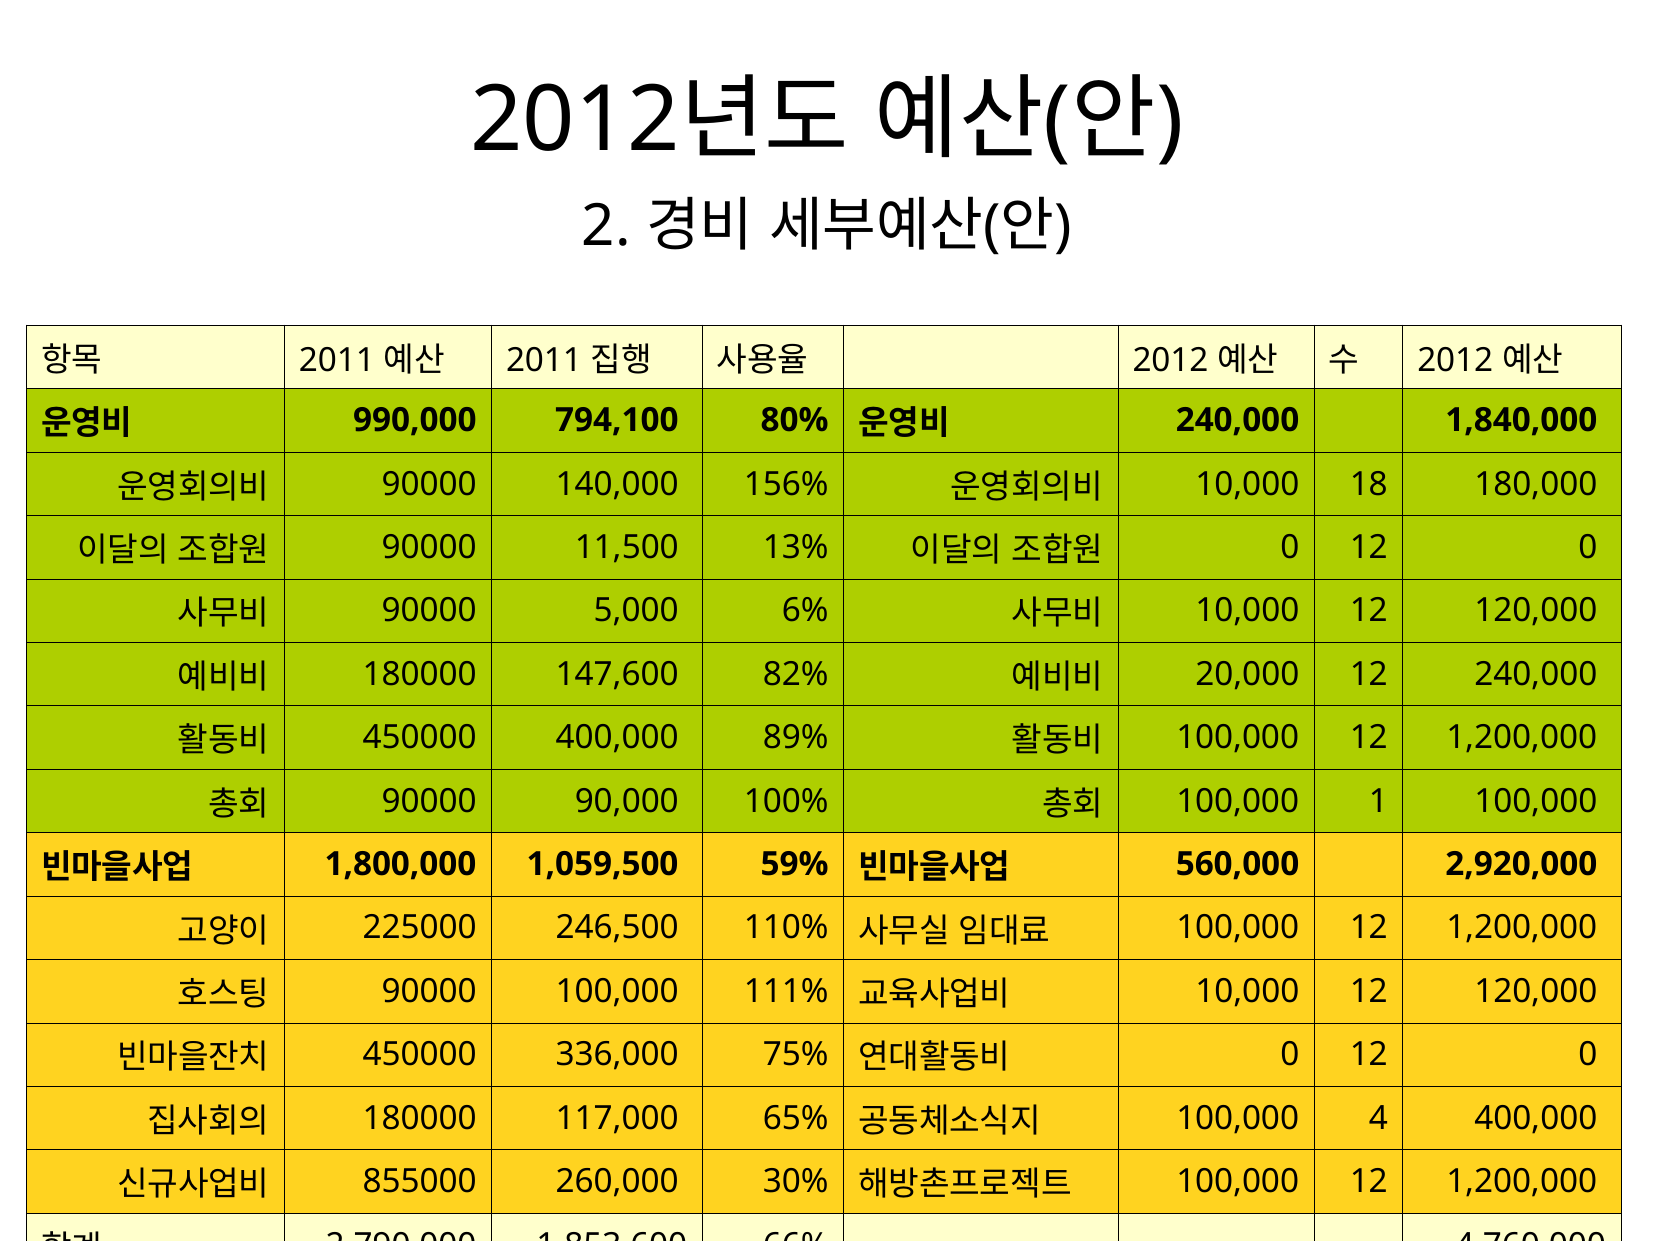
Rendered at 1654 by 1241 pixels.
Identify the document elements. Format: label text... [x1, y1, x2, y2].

table_header 2011 예산 [285, 326, 491, 388]
table_cell 90,000 [492, 770, 702, 832]
table_cell 1,059,500 [492, 833, 702, 896]
table_cell 이달의 조합원 [27, 516, 284, 579]
table_cell [1119, 1214, 1314, 1241]
table_cell 82% [703, 643, 843, 705]
table_header 수 [1315, 326, 1402, 388]
table_header 2012 예산 [1403, 326, 1621, 388]
table_cell 75% [703, 1024, 843, 1086]
table_cell 12 [1315, 1150, 1402, 1213]
table_cell 0 [1119, 1024, 1314, 1086]
table_header [844, 326, 1118, 388]
table_cell 100,000 [1119, 1150, 1314, 1213]
table_cell 4 [1315, 1087, 1402, 1149]
table_cell 66% [703, 1214, 843, 1241]
table_cell 30% [703, 1150, 843, 1213]
table_cell 120,000 [1403, 960, 1621, 1023]
table_cell 225000 [285, 897, 491, 959]
table_cell 100,000 [1119, 1087, 1314, 1149]
table_cell 0 [1403, 516, 1621, 579]
table_cell 운영비 [27, 389, 284, 452]
table_cell 180000 [285, 1087, 491, 1149]
table_cell 빈마을사업 [844, 833, 1118, 896]
table_cell 총회 [844, 770, 1118, 832]
table_cell 사무실 임대료 [844, 897, 1118, 959]
table_cell 사무비 [844, 580, 1118, 642]
table_cell 180,000 [1403, 453, 1621, 515]
table_header 2011 집행 [492, 326, 702, 388]
table_cell 활동비 [27, 706, 284, 769]
table_cell 90000 [285, 960, 491, 1023]
table_cell 1,200,000 [1403, 897, 1621, 959]
table_header 2012 예산 [1119, 326, 1314, 388]
table_cell [1315, 389, 1402, 452]
table_cell 90000 [285, 770, 491, 832]
table_cell 117,000 [492, 1087, 702, 1149]
table_cell 0 [1403, 1024, 1621, 1086]
table_cell 0 [1119, 516, 1314, 579]
table_cell 빈마을사업 [27, 833, 284, 896]
table_cell 이달의 조합원 [844, 516, 1118, 579]
table_cell 990,000 [285, 389, 491, 452]
table_cell 140,000 [492, 453, 702, 515]
table_cell 예비비 [844, 643, 1118, 705]
table_cell 집사회의 [27, 1087, 284, 1149]
table_cell 450000 [285, 1024, 491, 1086]
table_cell 111% [703, 960, 843, 1023]
table_cell 사무비 [27, 580, 284, 642]
table_cell 90000 [285, 453, 491, 515]
table_cell 12 [1315, 580, 1402, 642]
table_cell 246,500 [492, 897, 702, 959]
table_cell 100,000 [1119, 706, 1314, 769]
table_cell 855000 [285, 1150, 491, 1213]
table_cell 10,000 [1119, 960, 1314, 1023]
table_cell 2,920,000 [1403, 833, 1621, 896]
table_cell 400,000 [1403, 1087, 1621, 1149]
table_cell 100% [703, 770, 843, 832]
table_cell 예비비 [27, 643, 284, 705]
table_cell 6% [703, 580, 843, 642]
table_cell 80% [703, 389, 843, 452]
table_cell 147,600 [492, 643, 702, 705]
table_cell 18 [1315, 453, 1402, 515]
table_cell 12 [1315, 643, 1402, 705]
table_cell 운영회의비 [27, 453, 284, 515]
table_cell 10,000 [1119, 453, 1314, 515]
table_cell [1315, 833, 1402, 896]
table_header 항목 [27, 326, 284, 388]
table_cell 100,000 [1119, 770, 1314, 832]
table_cell 100,000 [492, 960, 702, 1023]
table_cell 1 [1315, 770, 1402, 832]
table_cell 신규사업비 [27, 1150, 284, 1213]
table_cell 연대활동비 [844, 1024, 1118, 1086]
table_cell [844, 1214, 1118, 1241]
table_cell 240,000 [1403, 643, 1621, 705]
table_cell 59% [703, 833, 843, 896]
table_cell 11,500 [492, 516, 702, 579]
table_cell 운영회의비 [844, 453, 1118, 515]
table_cell 고양이 [27, 897, 284, 959]
table_cell 100,000 [1119, 897, 1314, 959]
table_cell 합계 [27, 1214, 284, 1241]
table_cell 65% [703, 1087, 843, 1149]
table_cell 1,840,000 [1403, 389, 1621, 452]
table_cell 1,800,000 [285, 833, 491, 896]
table_cell 4,760,000 [1403, 1214, 1621, 1241]
table_cell 13% [703, 516, 843, 579]
table_cell 해방촌프로젝트 [844, 1150, 1118, 1213]
table_cell 빈마을잔치 [27, 1024, 284, 1086]
table_cell 794,100 [492, 389, 702, 452]
table_cell 운영비 [844, 389, 1118, 452]
table_cell 1,200,000 [1403, 1150, 1621, 1213]
table_cell [1315, 1214, 1402, 1241]
table_cell 5,000 [492, 580, 702, 642]
table_header 사용율 [703, 326, 843, 388]
table_cell 156% [703, 453, 843, 515]
table_cell 12 [1315, 1024, 1402, 1086]
table_cell 560,000 [1119, 833, 1314, 896]
table_cell 450000 [285, 706, 491, 769]
title 2012년도 예산(안) 2. 경비 세부예산(안) [82, 49, 1571, 257]
table_cell 총회 [27, 770, 284, 832]
table_cell 240,000 [1119, 389, 1314, 452]
table_cell 110% [703, 897, 843, 959]
table_cell 10,000 [1119, 580, 1314, 642]
table_cell 20,000 [1119, 643, 1314, 705]
table_cell 12 [1315, 897, 1402, 959]
table_cell 89% [703, 706, 843, 769]
table_cell 180000 [285, 643, 491, 705]
table_cell 336,000 [492, 1024, 702, 1086]
table_cell 12 [1315, 516, 1402, 579]
table_cell 100,000 [1403, 770, 1621, 832]
table_cell 교육사업비 [844, 960, 1118, 1023]
table_cell 120,000 [1403, 580, 1621, 642]
table_cell 400,000 [492, 706, 702, 769]
table_cell 12 [1315, 960, 1402, 1023]
table_cell 12 [1315, 706, 1402, 769]
table_cell 1,853,600 [492, 1214, 702, 1241]
table_cell 1,200,000 [1403, 706, 1621, 769]
table_cell 90000 [285, 516, 491, 579]
table_cell 활동비 [844, 706, 1118, 769]
table_cell 호스팅 [27, 960, 284, 1023]
table_cell 260,000 [492, 1150, 702, 1213]
table_cell 공동체소식지 [844, 1087, 1118, 1149]
table_cell 2,790,000 [285, 1214, 491, 1241]
table_cell 90000 [285, 580, 491, 642]
